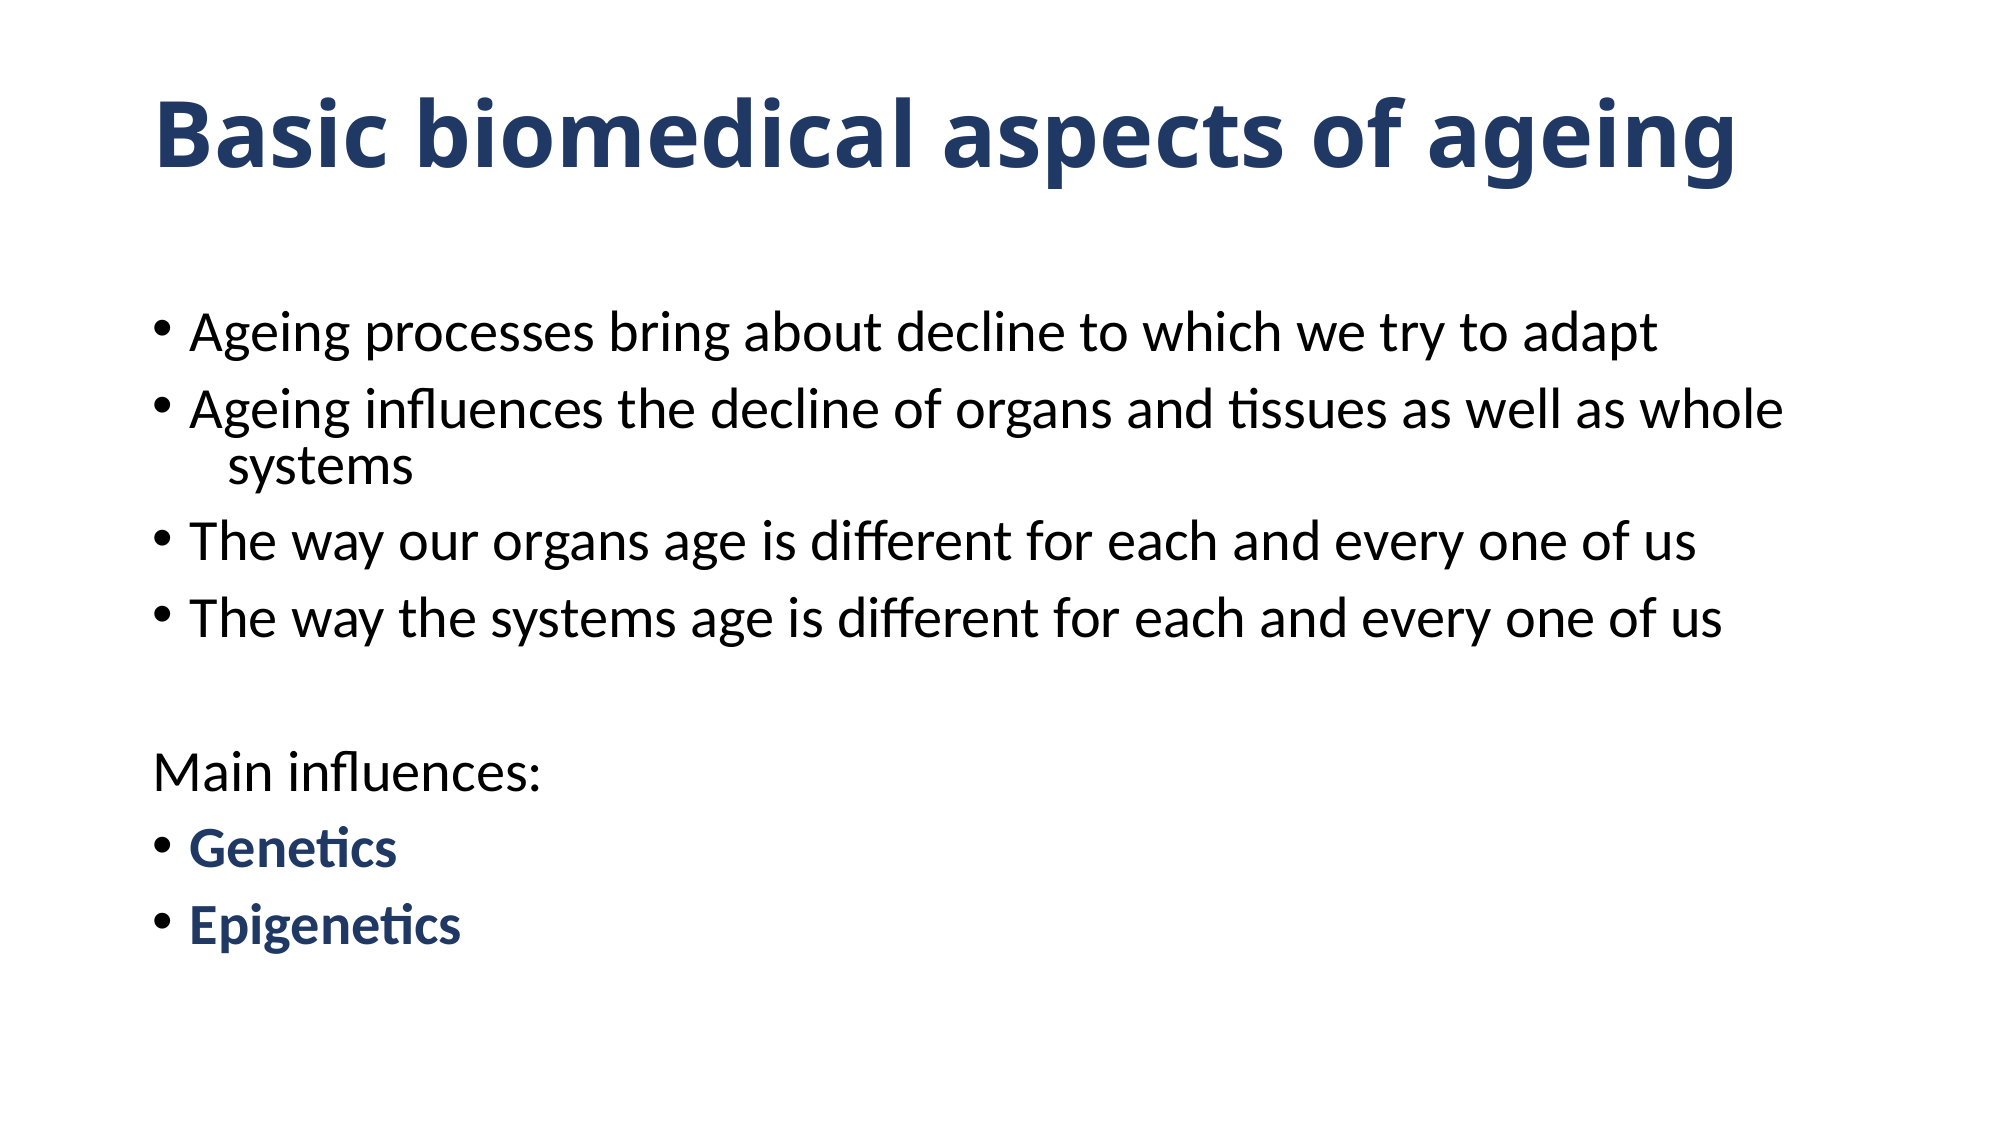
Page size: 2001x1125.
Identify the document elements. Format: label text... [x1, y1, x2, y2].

list Ageing processes bring about decline to which we try to adapt Ageing influences the decline of organs and tissues as well as whole systems The way our organs age is different for each and every one of us The way the systems age is different for each and every one of us Main influences: Genetics Epigenetics [137, 299, 1863, 1014]
title Basic biomedical aspects of ageing [137, 29, 1863, 247]
